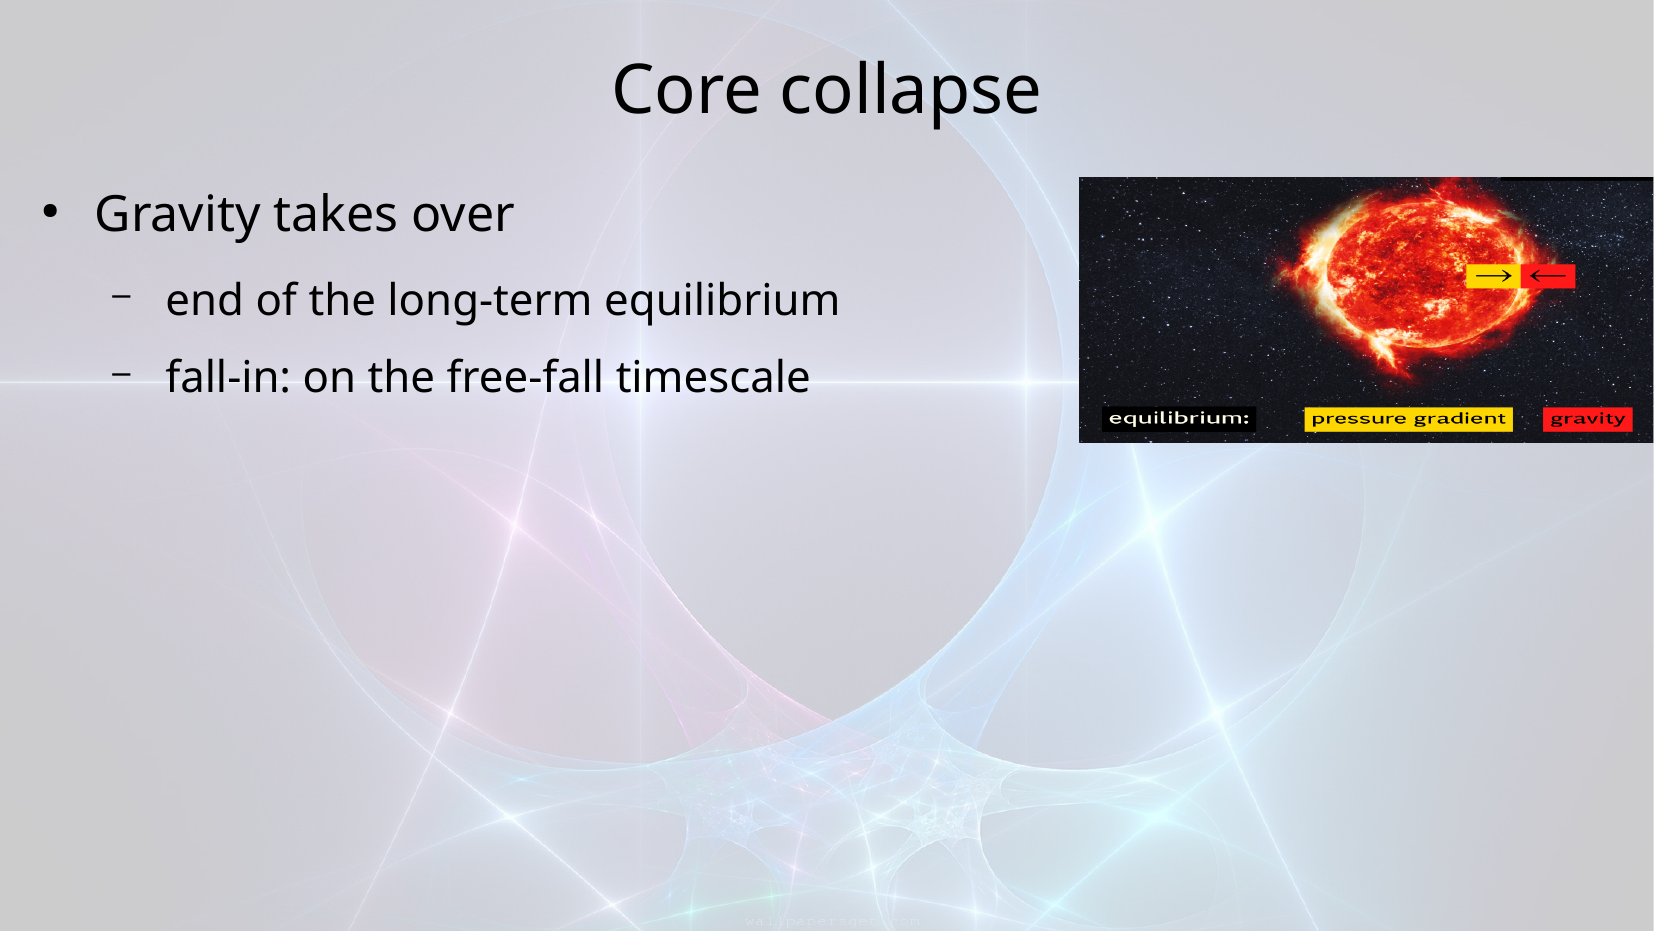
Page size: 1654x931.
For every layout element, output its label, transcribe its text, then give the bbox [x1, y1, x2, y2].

list Gravity takes over end of the long-term equilibrium fall-in: on the free-fall timescale [23, 178, 1512, 718]
picture [0, 0, 1654, 931]
title Core collapse [82, 8, 1571, 165]
